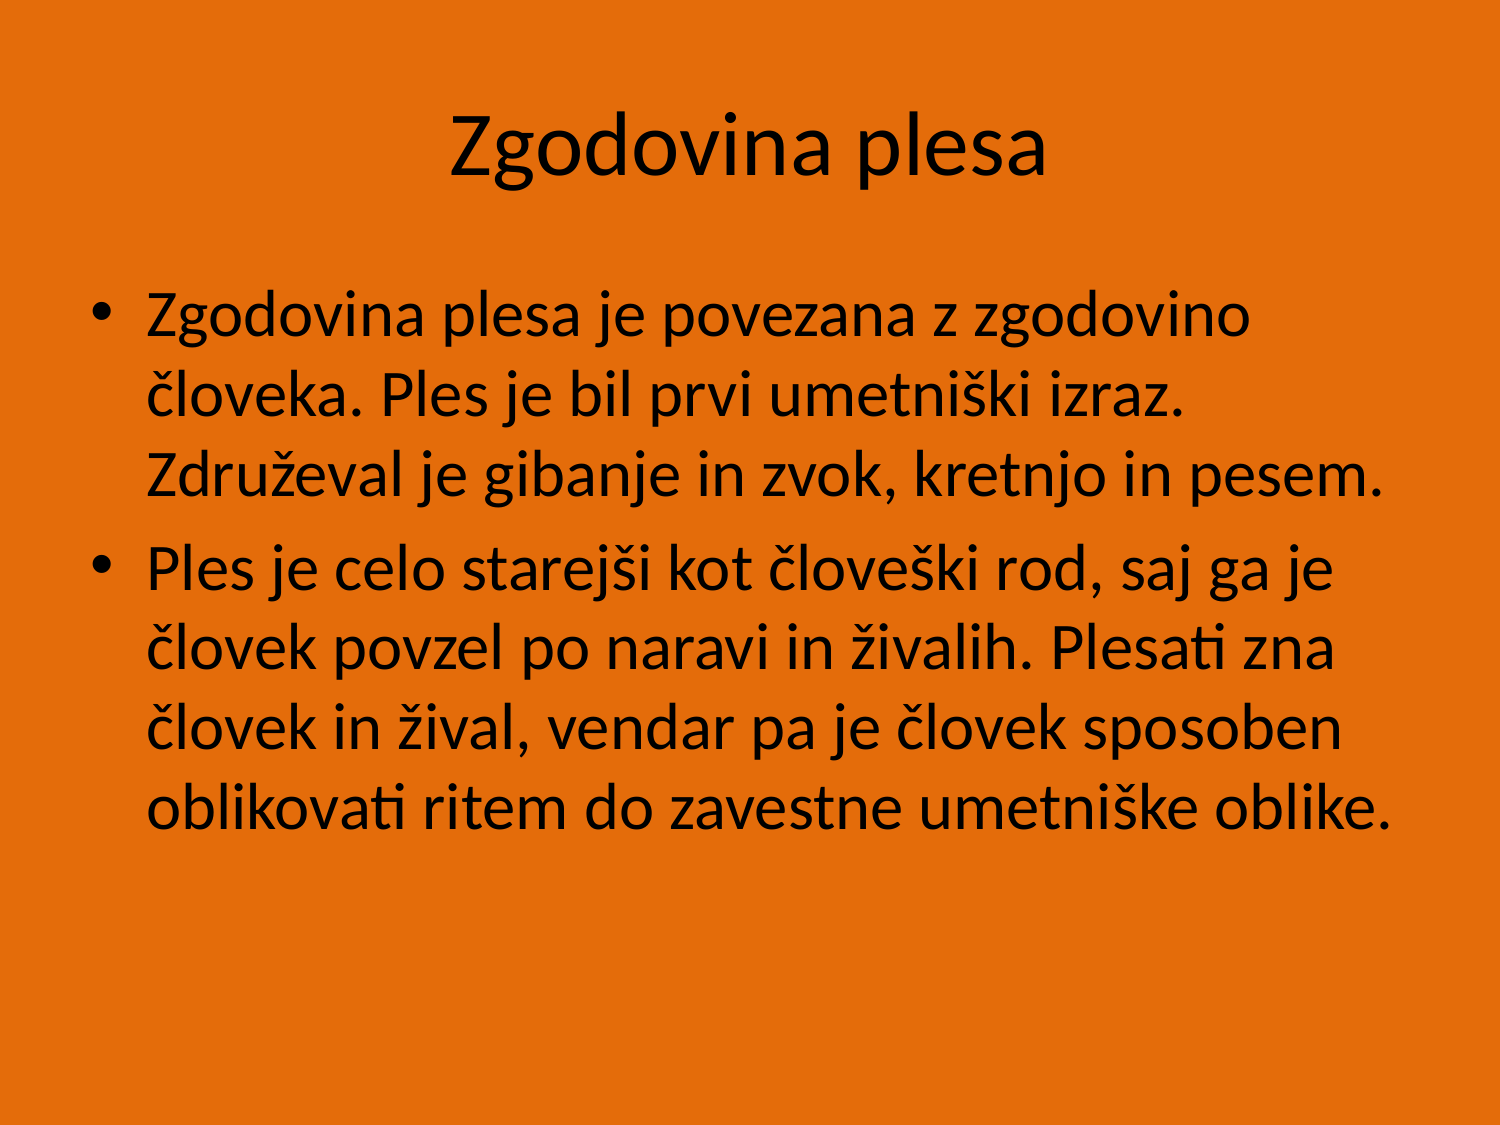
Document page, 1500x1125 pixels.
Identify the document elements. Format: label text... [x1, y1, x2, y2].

list Zgodovina plesa je povezana z zgodovino človeka. Ples je bil prvi umetniški izraz. Združeval je gibanje in zvok, kretnjo in pesem. Ples je celo starejši kot človeški rod, saj ga je človek povzel po naravi in živalih. Plesati zna človek in žival, vendar pa je človek sposoben oblikovati ritem do zavestne umetniške oblike. [75, 262, 1425, 1005]
title Zgodovina plesa [75, 45, 1425, 233]
